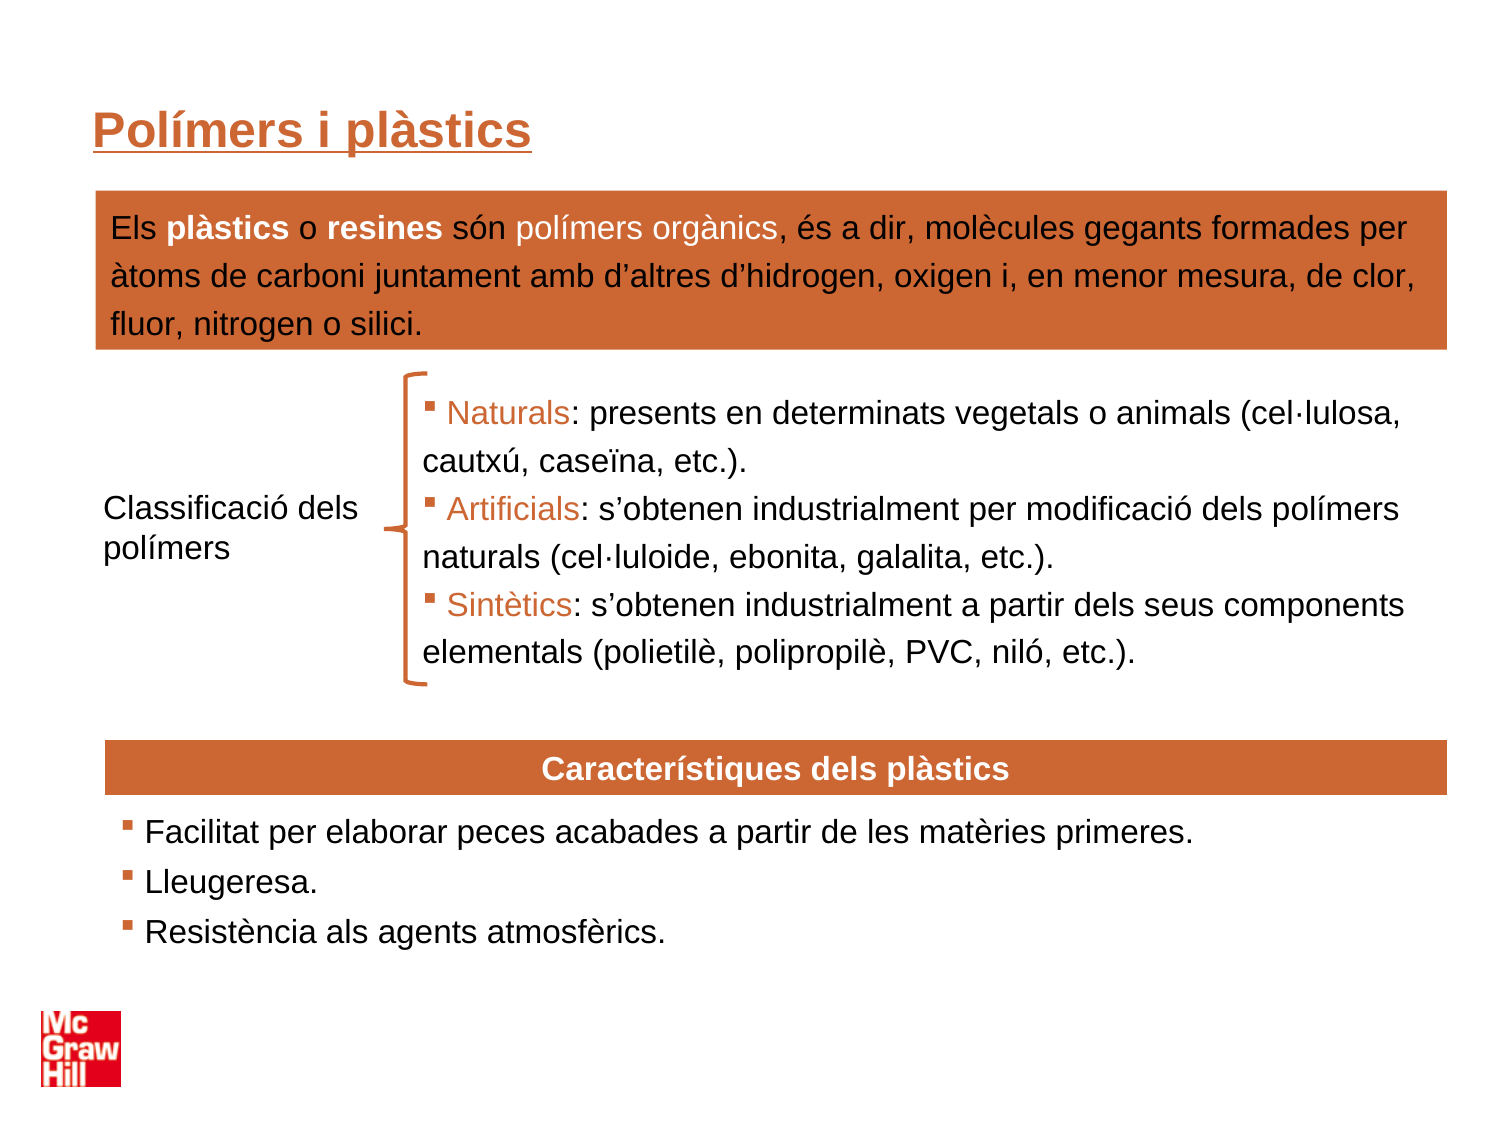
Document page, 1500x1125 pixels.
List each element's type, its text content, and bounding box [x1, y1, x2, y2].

text_box Naturals: presents en determinats vegetals o animals (cel·lulosa, cautxú, caseïna, etc.). Artificials: s’obtenen industrialment per modificació dels polímers naturals (cel·luloide, ebonita, galalita, etc.). Sintètics: s’obtenen industrialment a partir dels seus components elementals (polietilè, polipropilè, PVC, niló, etc.). [407, 375, 1422, 679]
text_box Classificació dels polímers [88, 478, 384, 574]
table_cell Facilitat per elaborar peces acabades a partir de les matèries primeres. Lleugeresa. Resistència als agents atmosfèrics. [105, 795, 1447, 982]
table_header Característiques dels plàstics [105, 740, 1447, 795]
text_box Polímers i plàstics [78, 90, 1483, 166]
text_box Els plàstics o resines són polímers orgànics, és a dir, molècules gegants formades per àtoms de carboni juntament amb d’altres d’hidrogen, oxigen i, en menor mesura, de clor, fluor, nitrogen o silici. [95, 190, 1447, 350]
chart [41, 1011, 121, 1087]
